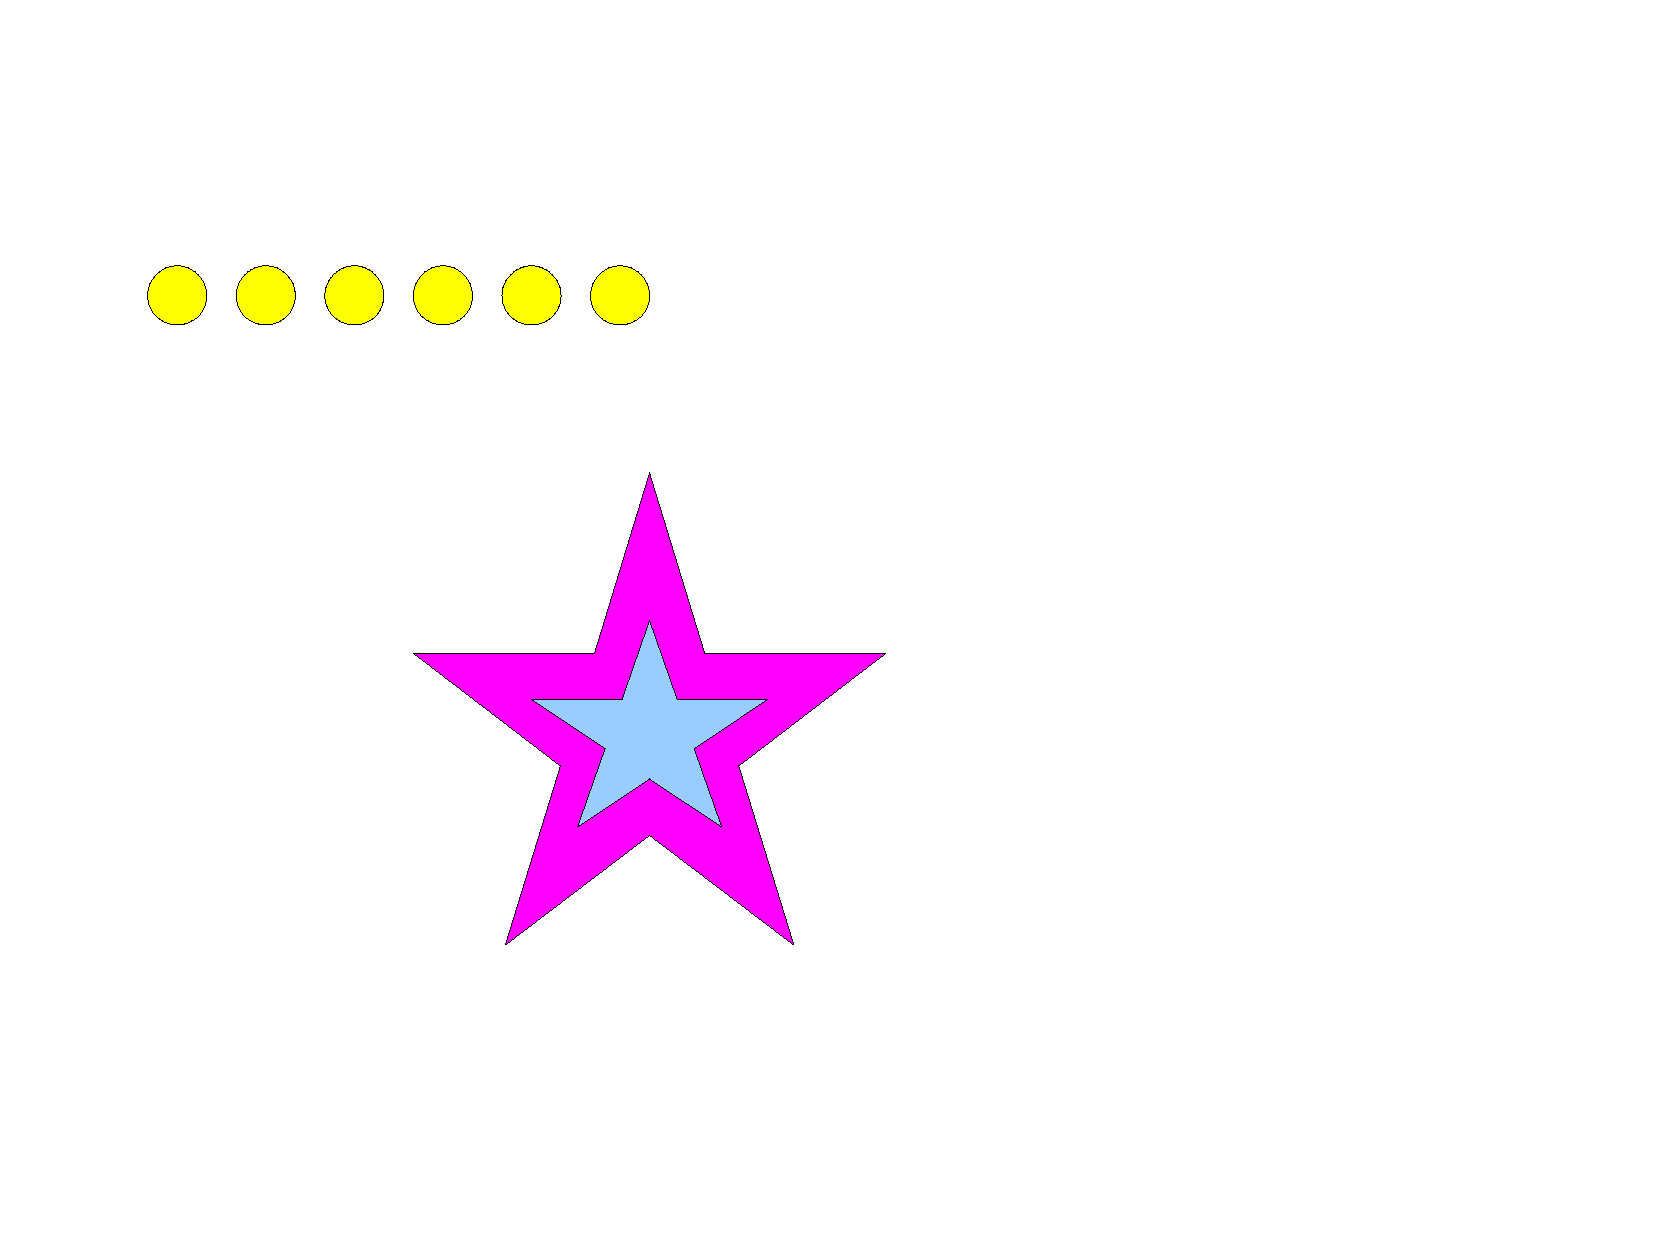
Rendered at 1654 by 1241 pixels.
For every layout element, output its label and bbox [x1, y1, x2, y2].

text_box [501, 265, 562, 325]
text_box [413, 265, 473, 325]
text_box [590, 265, 650, 325]
text_box [324, 265, 384, 325]
text_box [413, 472, 886, 945]
text_box [147, 265, 207, 325]
text_box [236, 265, 296, 325]
